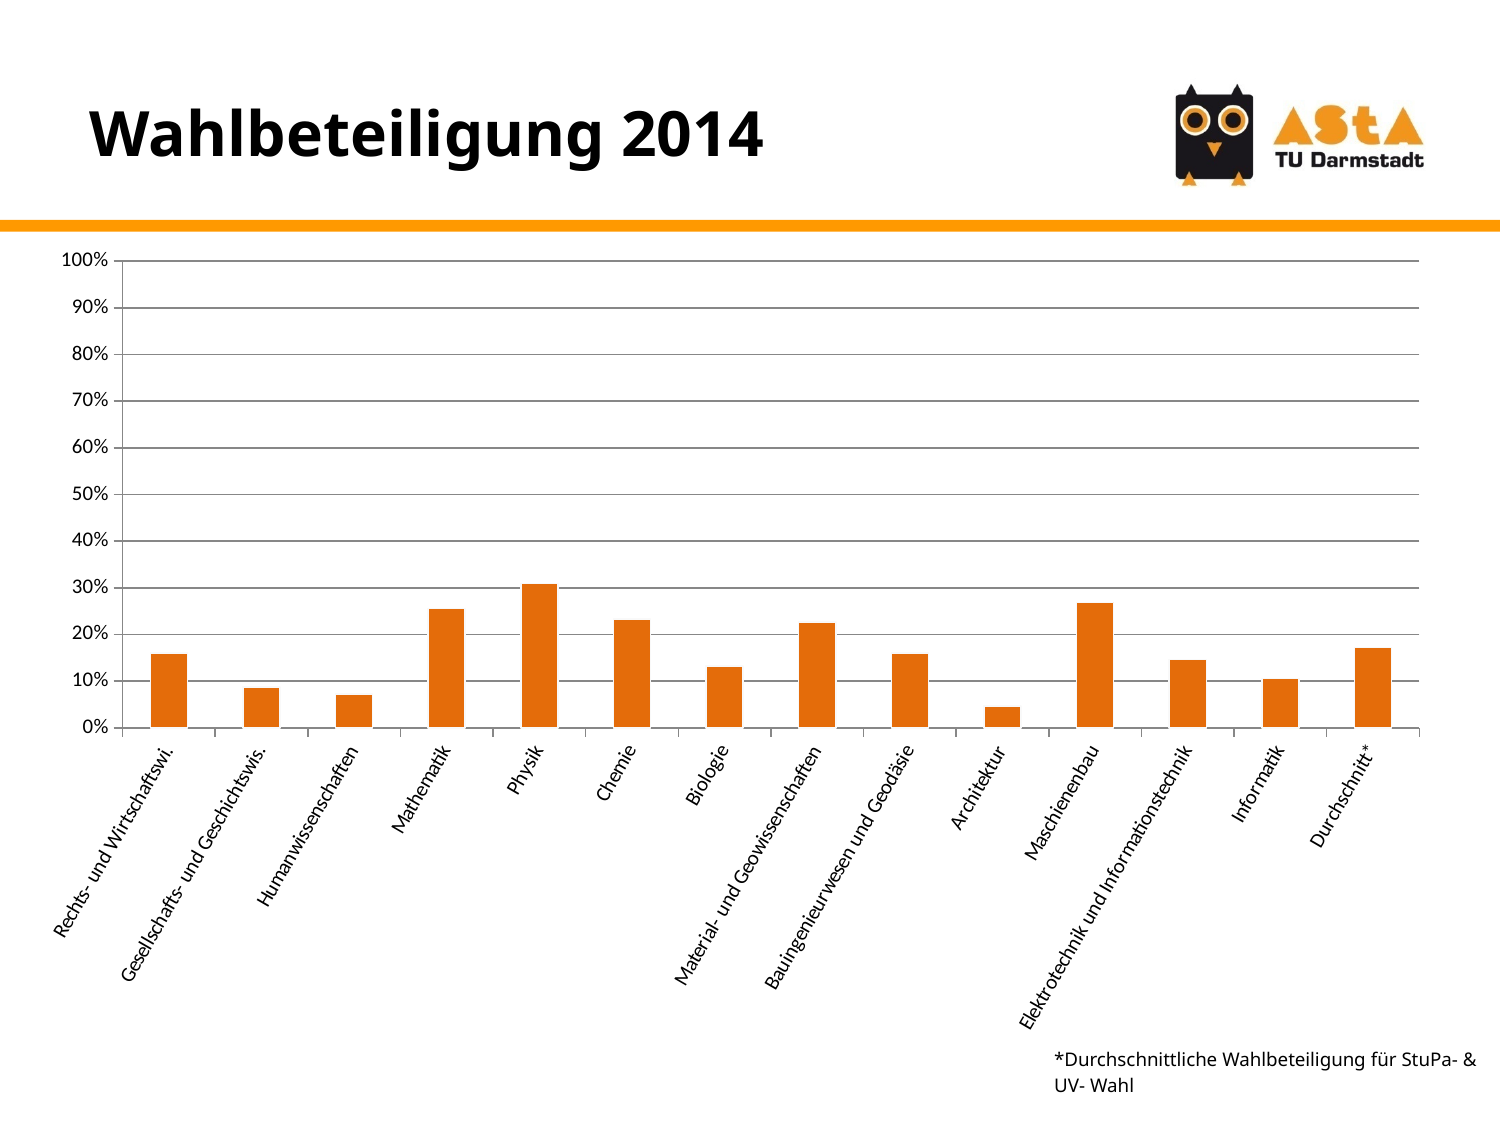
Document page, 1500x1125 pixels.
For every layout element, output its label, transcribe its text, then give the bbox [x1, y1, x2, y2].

picture [1163, 78, 1434, 190]
text_box Wahlbeteiligung 2014 [74, 66, 1152, 197]
chart [0, 193, 1450, 1075]
text_box *Durchschnittliche Wahlbeteiligung für StuPa- & UV- Wahl [1039, 1039, 1500, 1121]
